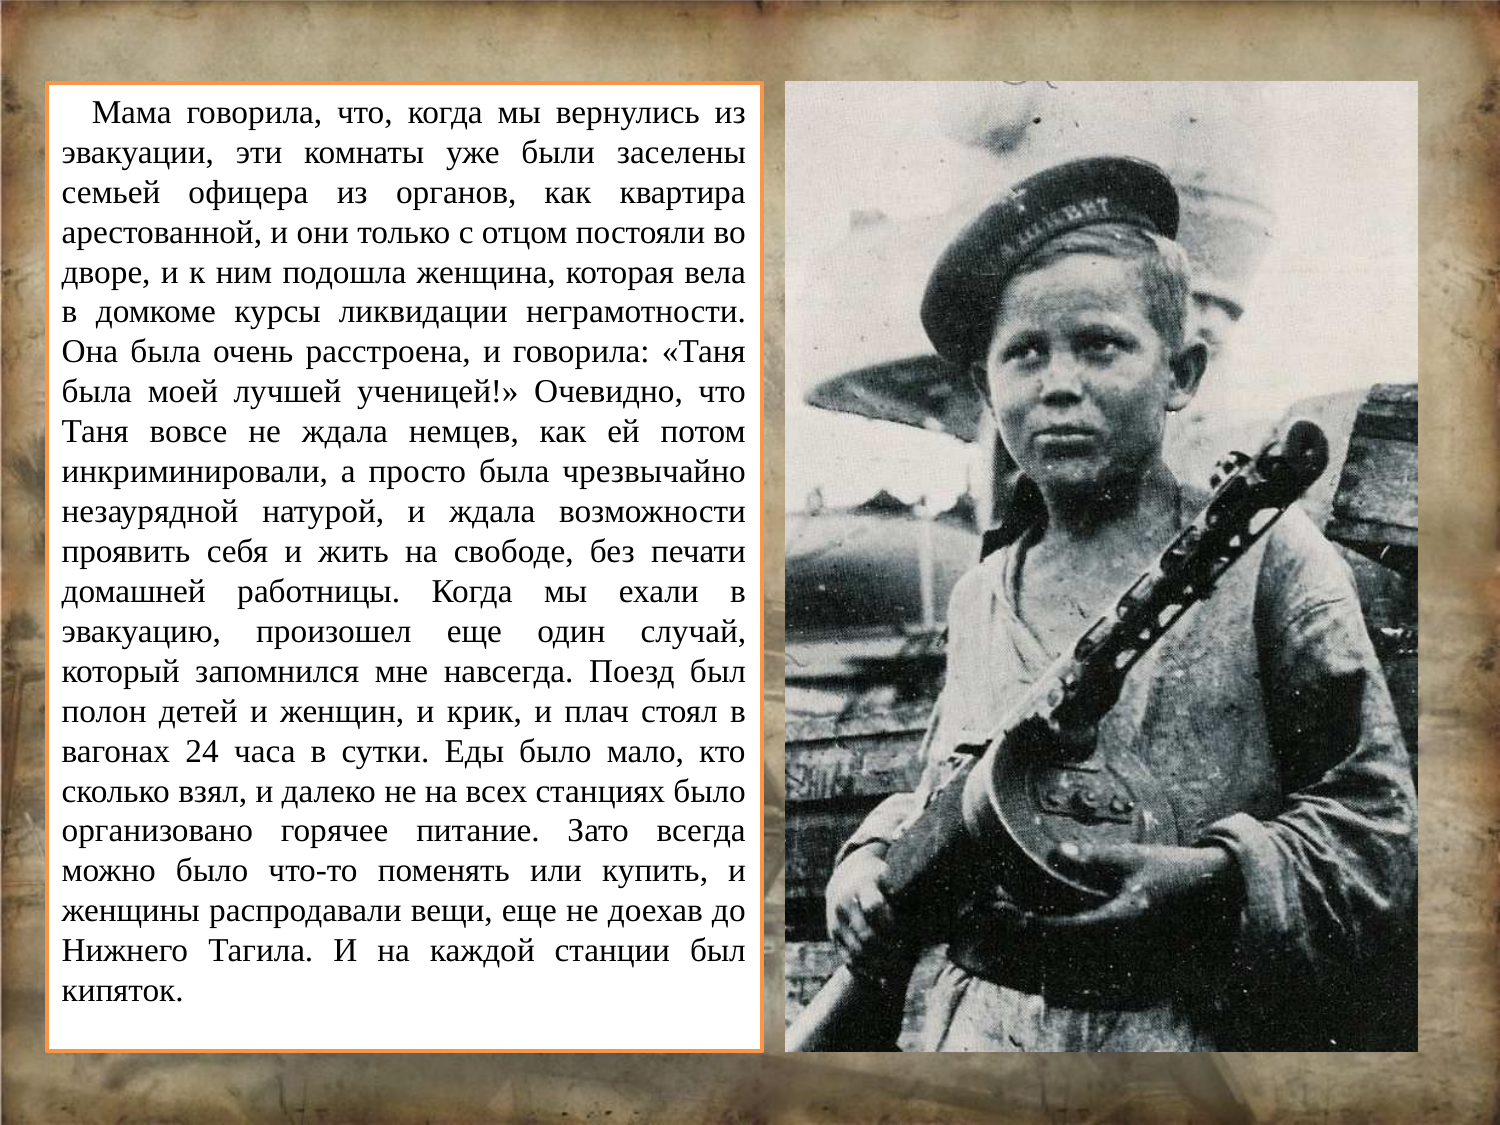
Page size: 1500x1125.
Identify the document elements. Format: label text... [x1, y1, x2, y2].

title [75, 45, 1425, 233]
list Мама говорила, что, когда мы вернулись из эвакуации, эти комнаты уже были заселены семьей офицера из органов, как квартира арестованной, и они только с отцом постояли во дворе, и к ним подошла женщина, которая вела в домкоме курсы ликвидации неграмотности. Она была очень расстроена, и говорила: «Таня была моей лучшей ученицей!» Очевидно, что Таня вовсе не ждала немцев, как ей потом инкриминировали, а просто была чрезвычайно незаурядной натурой, и ждала возможности проявить себя и жить на свободе, без печати домашней работницы. Когда мы ехали в эвакуацию, произошел еще один случай, который запомнился мне навсегда. Поезд был полон детей и женщин, и крик, и плач стоял в вагонах 24 часа в сутки. Еды было мало, кто сколько взял, и далеко не на всех станциях было организовано горячее питание. Зато всегда можно было что-то поменять или купить, и женщины распродавали вещи, еще не доехав до Нижнего Тагила. И на каждой станции был кипяток. [46, 82, 762, 1052]
picture [0, 0, 1500, 1125]
